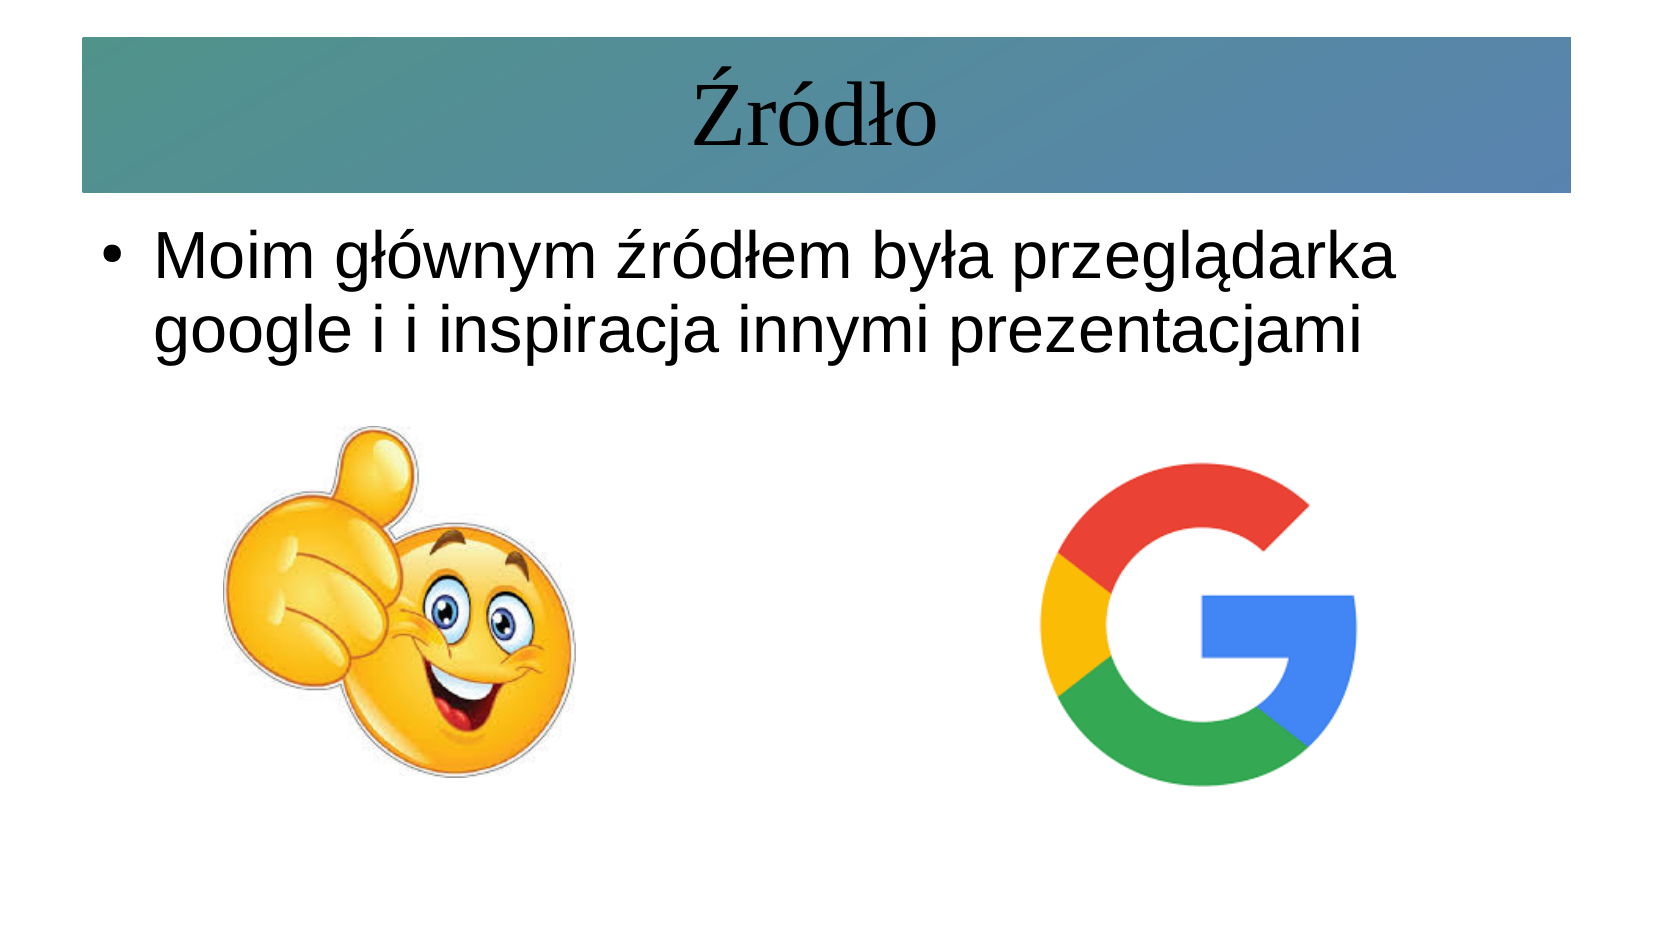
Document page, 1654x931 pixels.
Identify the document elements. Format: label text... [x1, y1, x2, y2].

picture [223, 426, 576, 778]
picture [1026, 449, 1378, 801]
title Źródło [82, 37, 1571, 193]
list Moim głównym źródłem była przeglądarka google i i inspiracja innymi prezentacjami [82, 217, 1571, 758]
